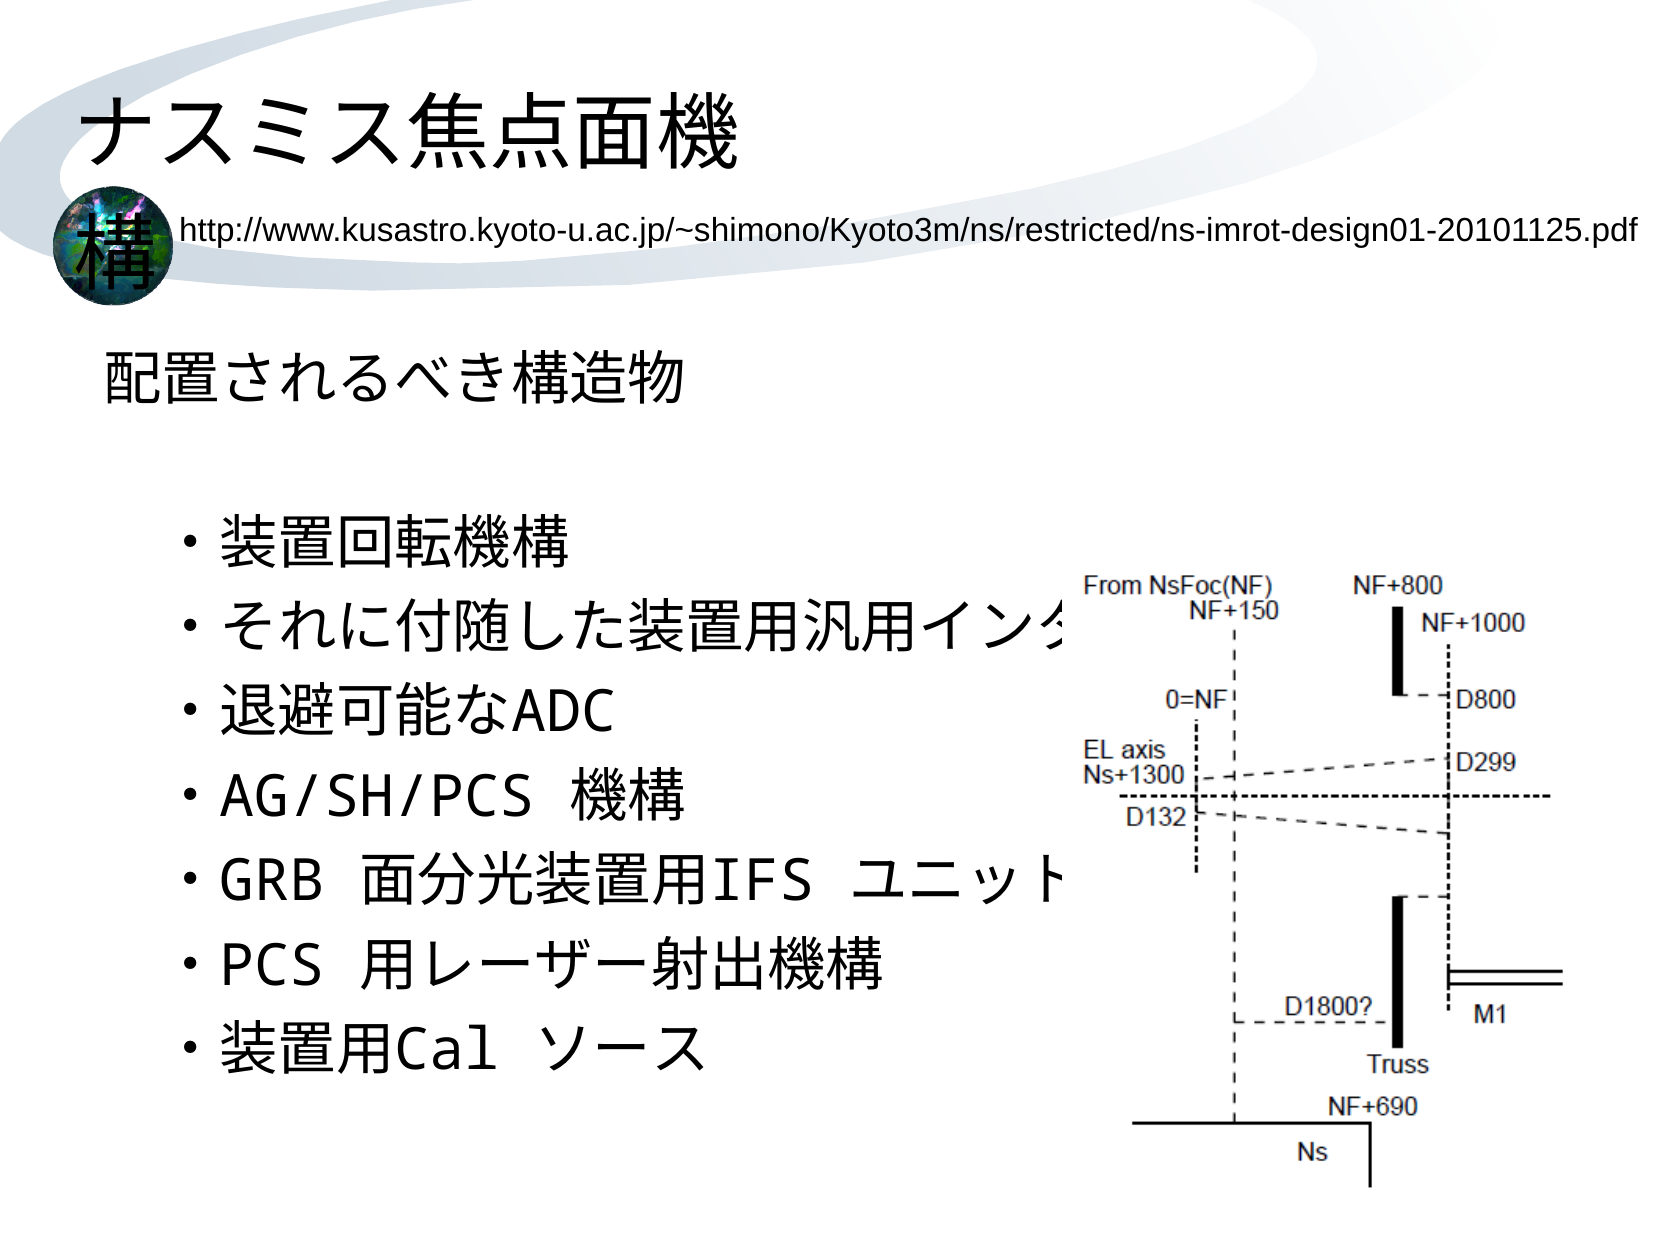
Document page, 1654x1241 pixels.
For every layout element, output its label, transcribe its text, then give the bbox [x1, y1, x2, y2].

text_box 配置されるべき構造物 ・装置回転機構 ・それに付随した装置用汎用インターフェース ・退避可能なADC ・AG/SH/PCS 機構 ・GRB 面分光装置用IFS ユニット ・PCS 用レーザー射出機構 ・装置用Cal ソース [88, 324, 1477, 931]
text_box http://www.kusastro.kyoto-u.ac.jp/~shimono/Kyoto3m/ns/restricted/ns-imrot-design01-20101125.pdf [164, 203, 1654, 257]
picture [1062, 560, 1574, 1208]
text_box ナスミス焦点面機構 [59, 59, 827, 158]
picture [43, 175, 182, 314]
